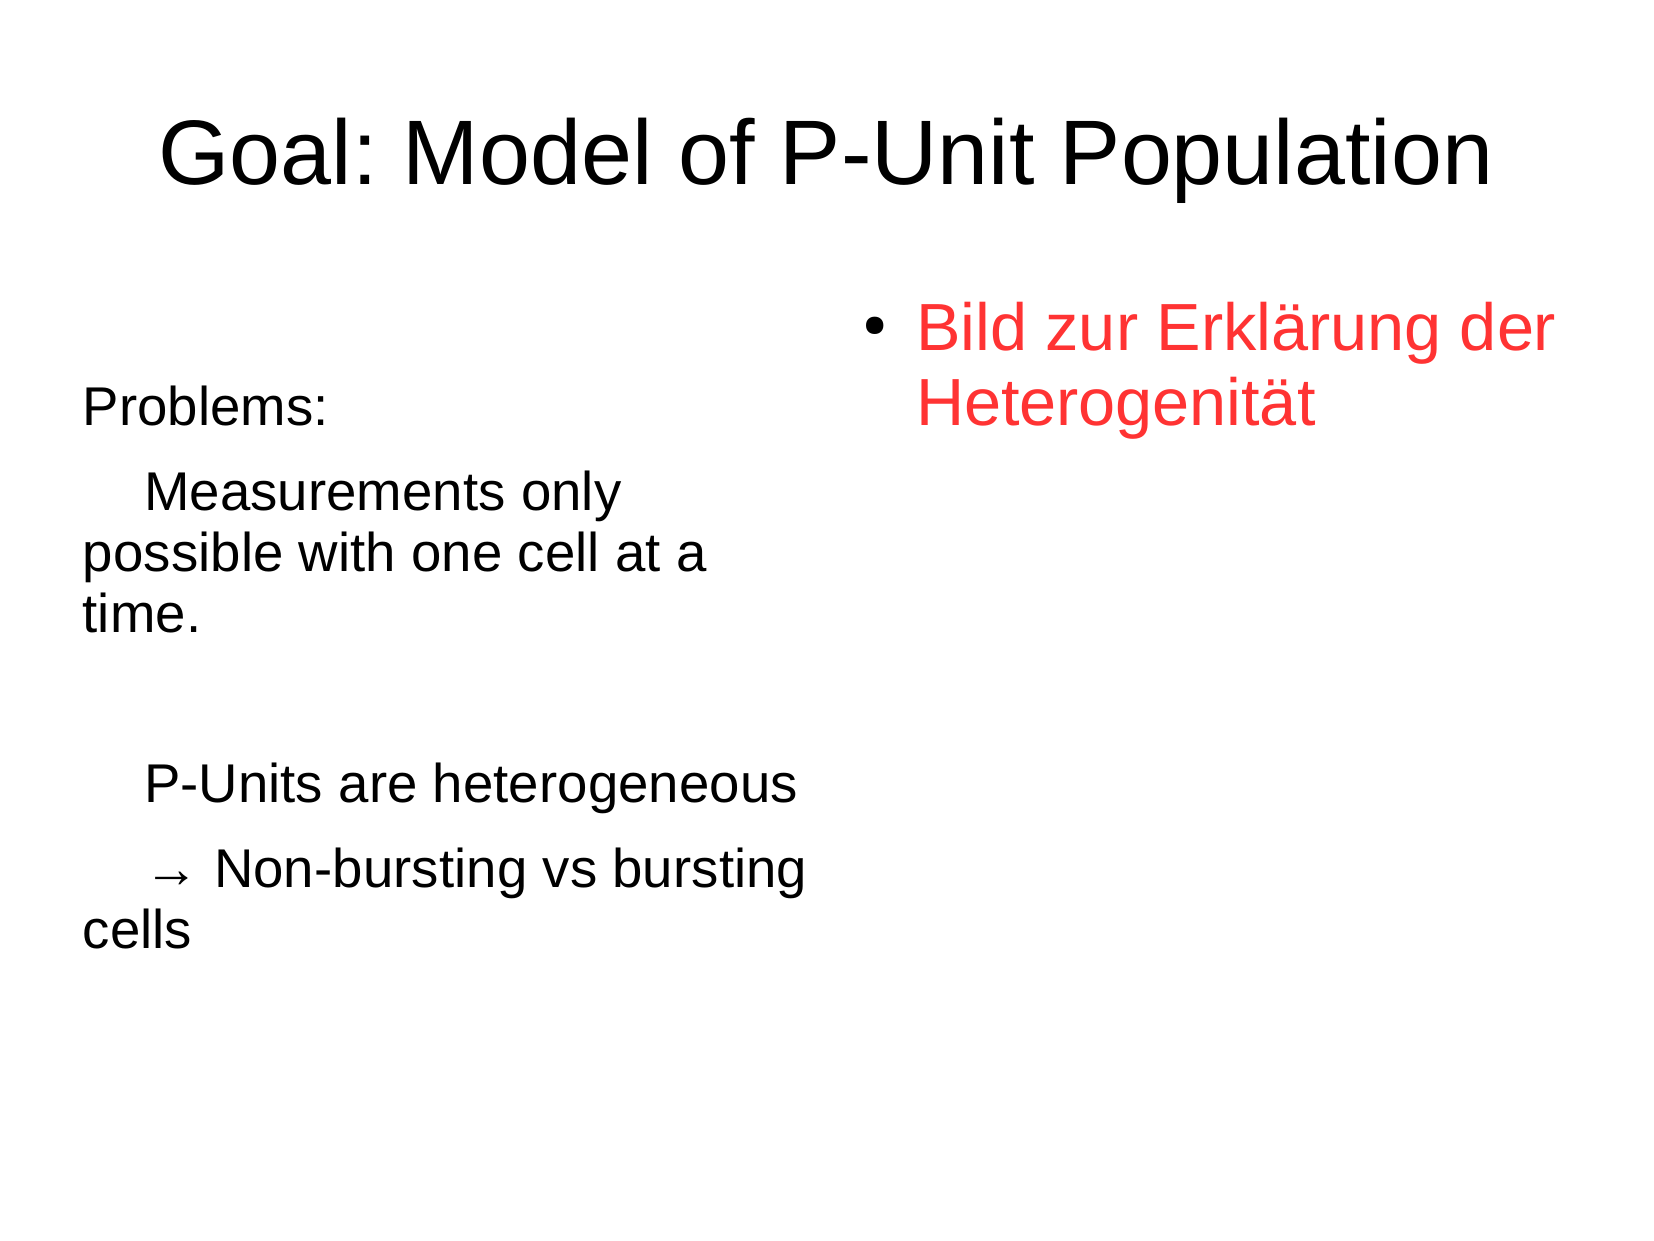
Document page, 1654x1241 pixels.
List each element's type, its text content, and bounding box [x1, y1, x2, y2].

list Problems: Measurements only possible with one cell at a time. P-Units are heterogeneous → Non-bursting vs bursting cells [82, 290, 809, 1010]
title Goal: Model of P-Unit Population [82, 49, 1571, 257]
list Bild zur Erklärung der Heterogenität [845, 290, 1572, 1010]
